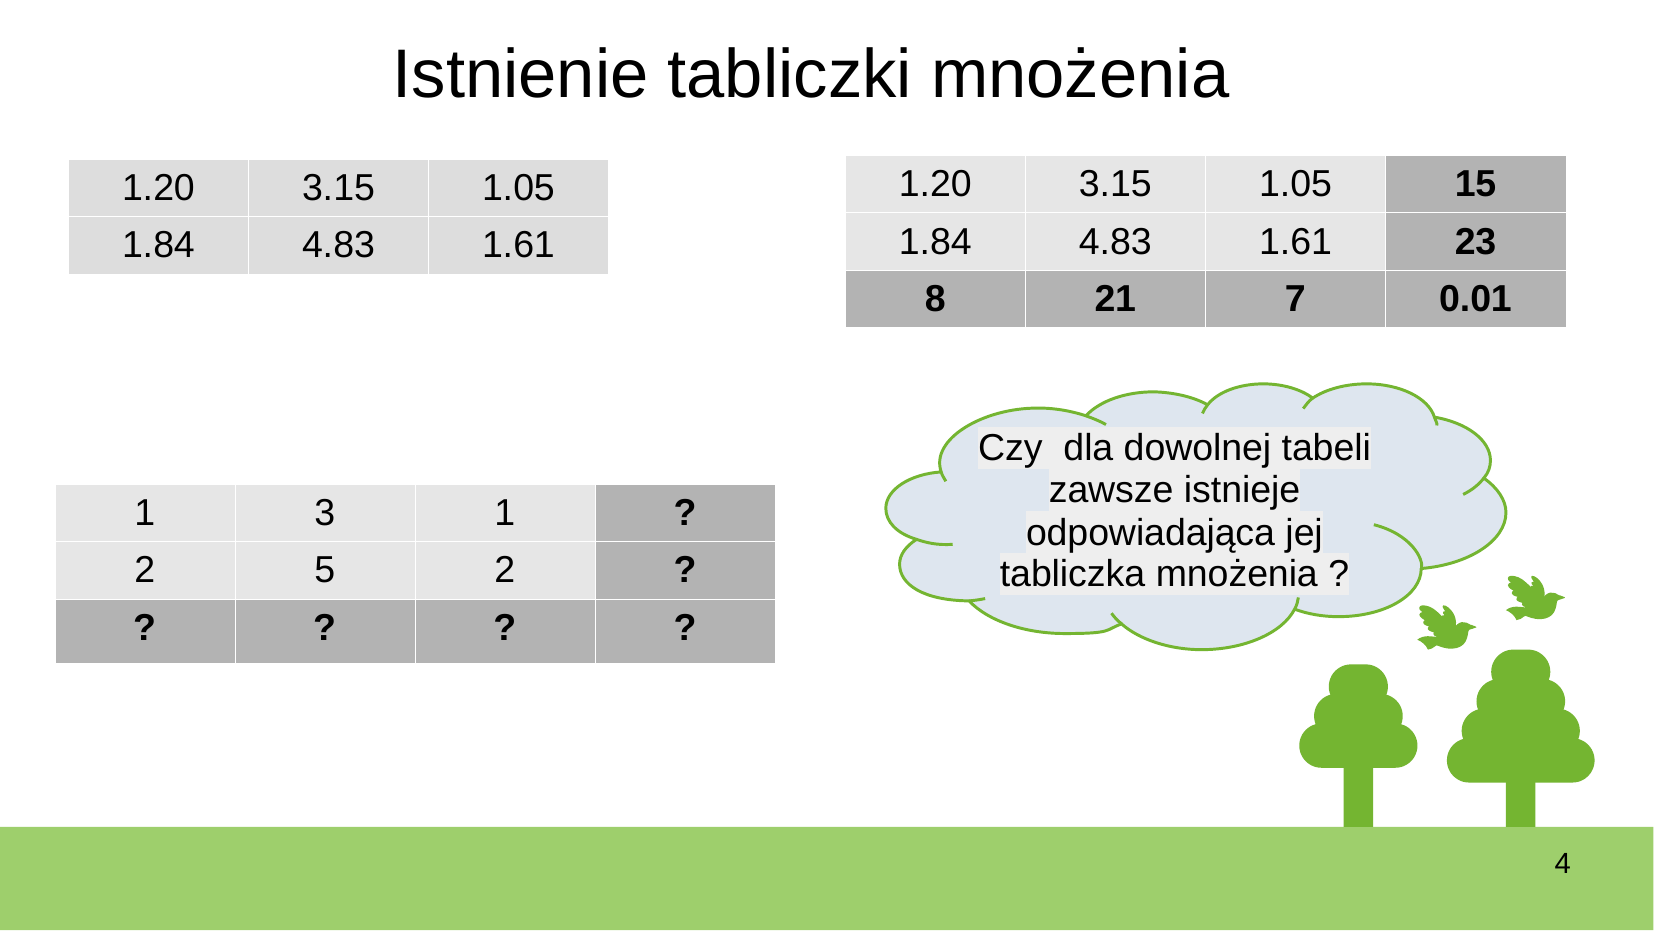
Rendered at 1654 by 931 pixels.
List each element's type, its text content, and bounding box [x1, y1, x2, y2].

table_header 3.15 [249, 160, 428, 216]
table_cell 2 [56, 542, 235, 599]
table_header 1.05 [1206, 156, 1385, 212]
table_cell 23 [1386, 213, 1566, 270]
table_header 1.20 [846, 156, 1025, 212]
table_cell ? [596, 600, 775, 663]
table_cell ? [596, 542, 775, 599]
table_cell ? [56, 600, 235, 663]
title Istnienie tabliczki mnożenia [73, 29, 1550, 119]
table_cell 1.61 [429, 217, 608, 274]
text_box Czy dla dowolnej tabeli zawsze istnieje odpowiadająca jej tabliczka mnożenia ? [885, 383, 1506, 650]
table_header 1 [56, 485, 235, 541]
table_cell 1.84 [69, 217, 248, 274]
table_header ? [596, 485, 775, 541]
table_header 3 [236, 485, 415, 541]
table_cell 21 [1026, 271, 1205, 327]
table_cell 2 [416, 542, 595, 599]
table_header 15 [1386, 156, 1566, 212]
table_cell 5 [236, 542, 415, 599]
table_cell 1.61 [1206, 213, 1385, 270]
table_header 3.15 [1026, 156, 1205, 212]
table_cell 0.01 [1386, 271, 1566, 327]
table_cell 4.83 [1026, 213, 1205, 270]
table_cell 8 [846, 271, 1025, 327]
table_cell 1.84 [846, 213, 1025, 270]
table_header 1.20 [69, 160, 248, 216]
table_cell 4.83 [249, 217, 428, 274]
table_header 1 [416, 485, 595, 541]
table_header 1.05 [429, 160, 608, 216]
table_cell ? [416, 600, 595, 663]
table_cell ? [236, 600, 415, 663]
table_cell 7 [1206, 271, 1385, 327]
